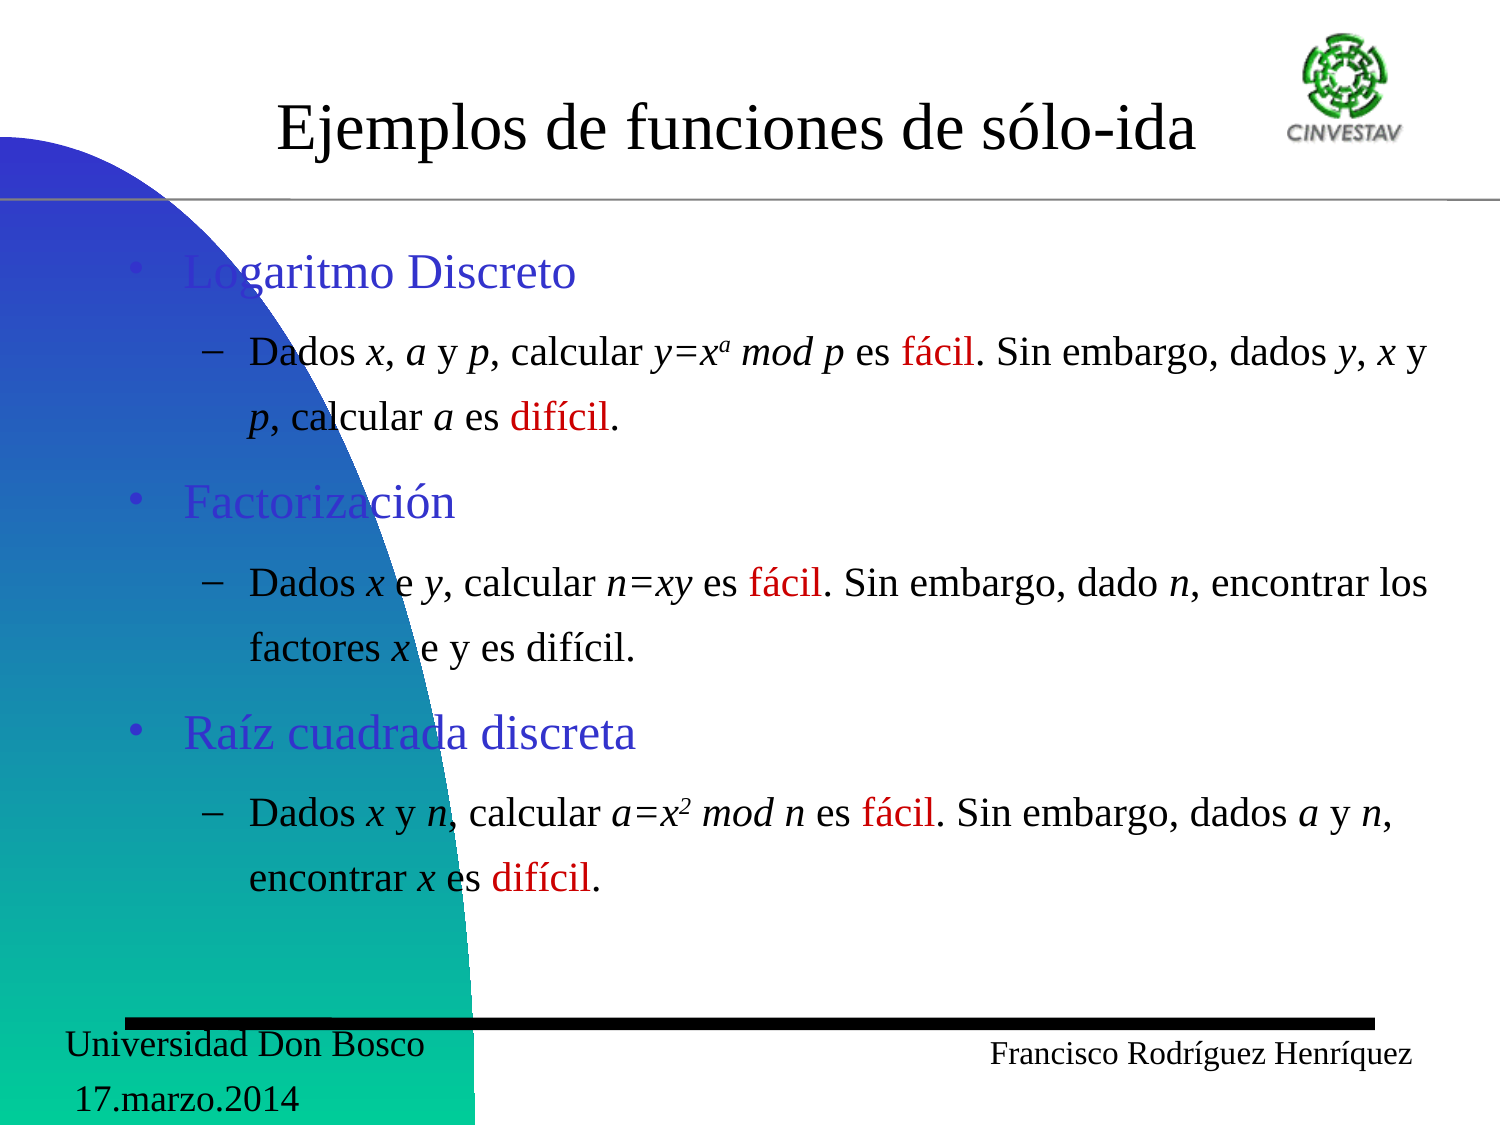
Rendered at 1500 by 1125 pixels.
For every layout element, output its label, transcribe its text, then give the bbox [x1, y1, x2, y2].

text_box Ejemplos de funciones de sólo-ida [99, 74, 1376, 263]
text_box Logaritmo Discreto Dados x, a y p, calcular y=xa mod p es fácil. Sin embargo, dados y, x y p, calcular a es difícil. Factorización Dados x e y, calcular n=xy es fácil. Sin embargo, dado n, encontrar los factores x e y es difícil. Raíz cuadrada discreta Dados x y n, calcular a=x2 mod n es fácil. Sin embargo, dados a y n, encontrar x es difícil. [112, 212, 1451, 1013]
